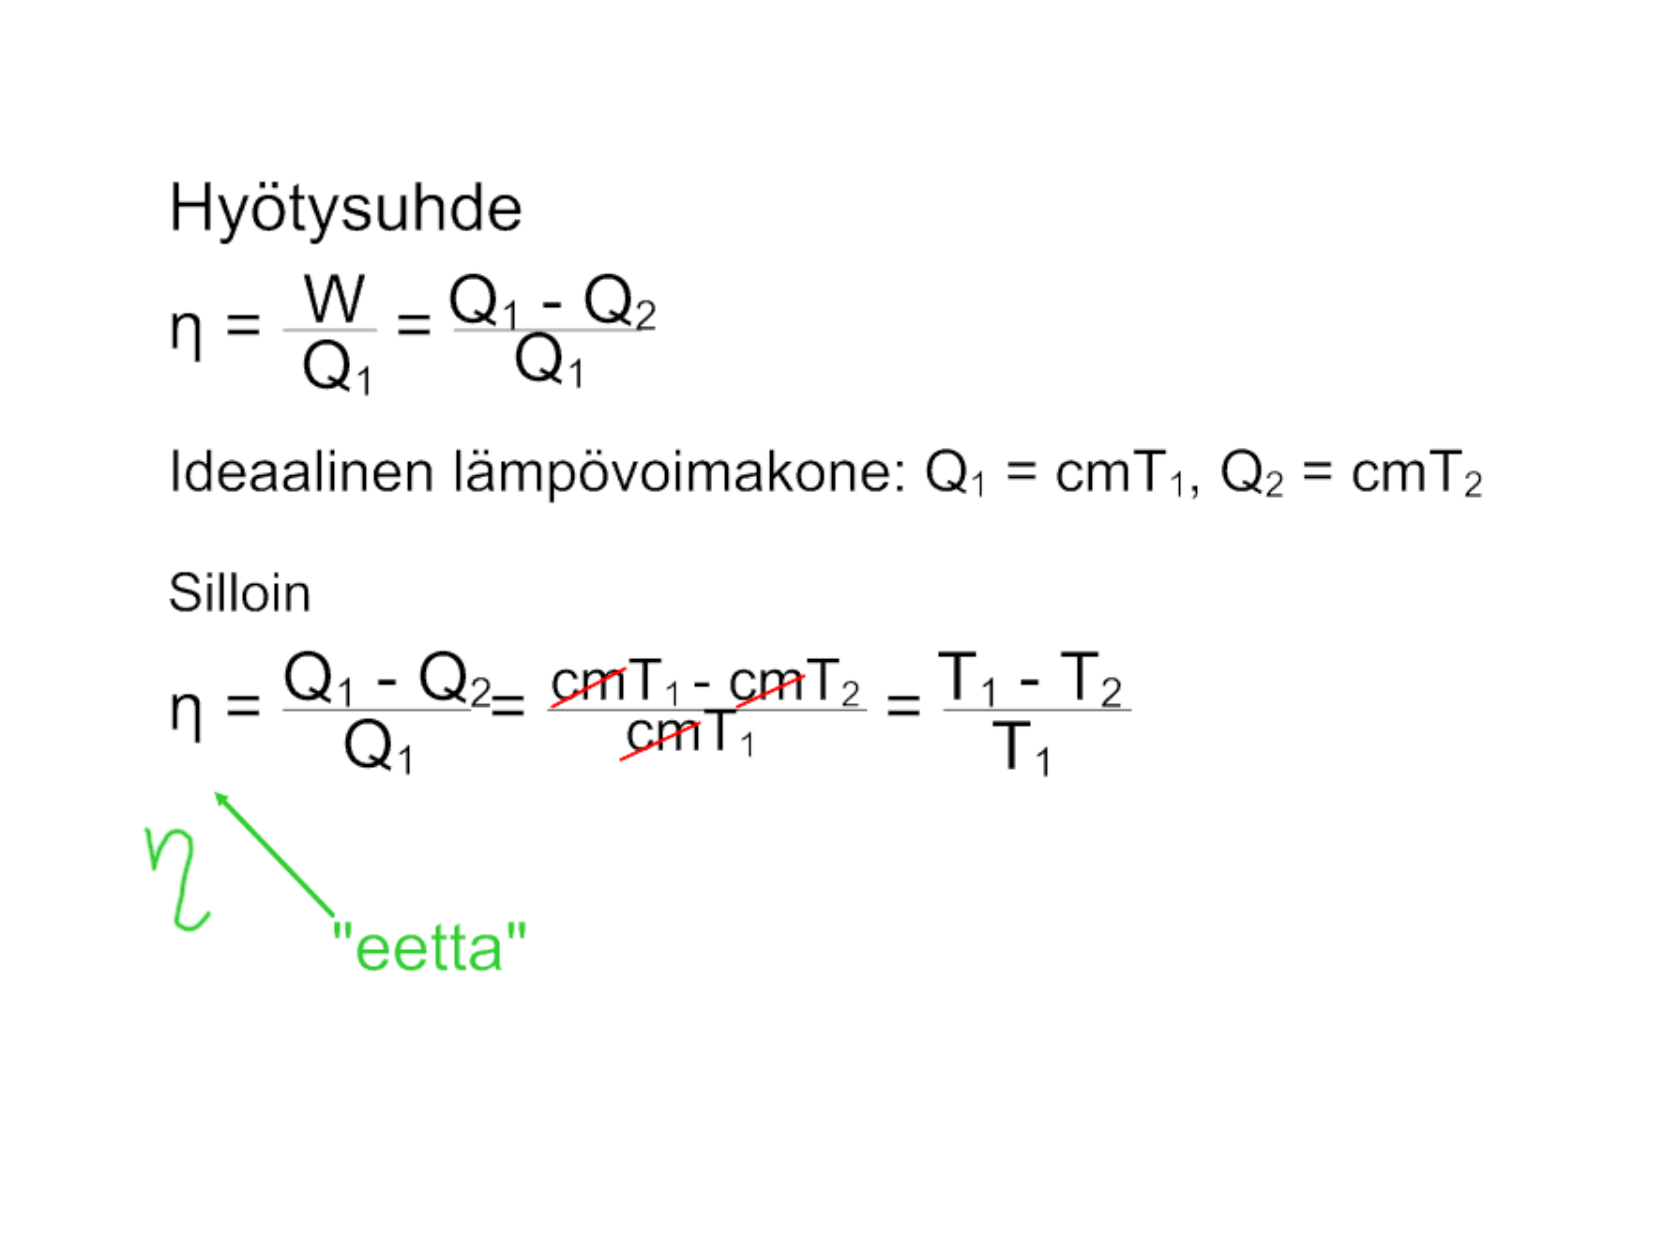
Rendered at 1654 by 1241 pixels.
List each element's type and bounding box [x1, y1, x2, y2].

picture [106, 81, 1558, 1040]
